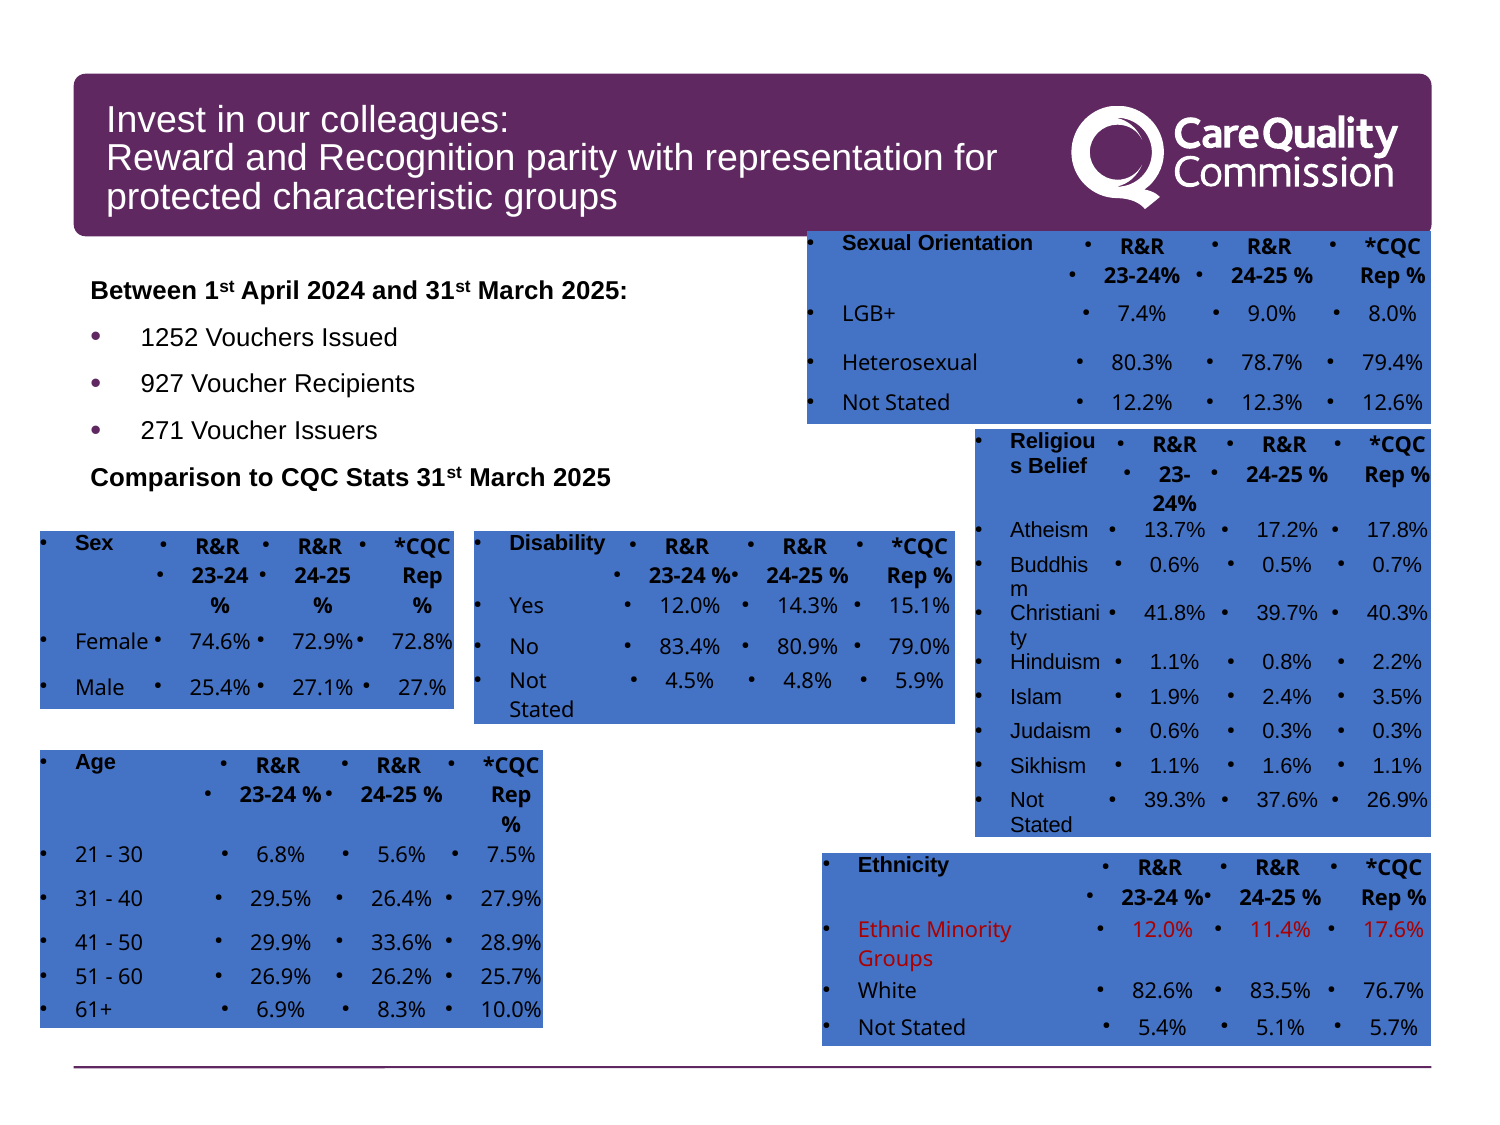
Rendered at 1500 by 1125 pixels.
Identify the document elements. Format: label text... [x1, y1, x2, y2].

table_cell 5.6% [324, 839, 444, 883]
table_header R&R 23-24 % [150, 531, 255, 626]
table_cell 80.3% [1059, 348, 1189, 387]
table_cell 39.7% [1210, 601, 1329, 650]
table_cell 13.7% [1104, 518, 1210, 553]
list Between 1st April 2024 and 31st March 2025: 1252 Vouchers Issued 927 Voucher Recipients 271 Voucher Issuers Comparison to CQC Stats 31st March 2025 [90, 277, 715, 494]
table_cell Not Stated [807, 387, 1059, 424]
table_cell 74.6% [150, 626, 255, 672]
table_cell 79.0% [849, 632, 955, 665]
table_header Ethnicity [822, 853, 1086, 914]
table_cell 7.5% [444, 839, 543, 883]
table_cell 5.4% [1086, 1012, 1204, 1046]
table_cell 15.1% [849, 590, 955, 632]
table_cell 39.3% [1104, 788, 1210, 837]
table_cell LGB+ [807, 298, 1059, 348]
table_cell 0.8% [1210, 650, 1329, 684]
table_cell Christianity [975, 601, 1104, 650]
table_cell 26.9% [202, 962, 324, 995]
table_header *CQC Rep % [1319, 231, 1431, 298]
table_cell Buddhism [975, 553, 1104, 601]
table_cell 72.8% [355, 626, 454, 672]
table_cell 72.9% [255, 626, 355, 672]
table_cell Female [40, 626, 150, 672]
table_header *CQC Rep % [444, 750, 543, 839]
table_cell No [474, 632, 613, 665]
table_header Religious Belief [975, 429, 1104, 518]
table_cell Yes [474, 590, 613, 632]
table_header *CQC Rep % [355, 531, 454, 626]
table_cell 9.0% [1189, 298, 1319, 348]
table_cell 5.1% [1204, 1012, 1322, 1046]
table_cell 76.7% [1322, 976, 1431, 1012]
table_cell 2.4% [1210, 684, 1329, 719]
table_header R&R 23-24 % [1086, 853, 1204, 914]
table_cell 4.5% [613, 665, 731, 724]
table_cell 0.3% [1329, 719, 1431, 754]
table_cell Male [40, 672, 150, 709]
table_cell 79.4% [1319, 348, 1431, 387]
table_cell 8.0% [1319, 298, 1431, 348]
table_cell Not Stated [975, 788, 1104, 837]
table_cell 37.6% [1210, 788, 1329, 837]
title Invest in our colleagues: Reward and Recognition parity with representation for protected characteristic groups [106, 85, 1022, 234]
table_cell 1.9% [1104, 684, 1210, 719]
table_cell White [822, 976, 1086, 1012]
table_cell 25.4% [150, 672, 255, 709]
table_header *CQC Rep % [1322, 853, 1431, 914]
table_cell 1.1% [1104, 754, 1210, 788]
table_cell 33.6% [324, 927, 444, 962]
table_cell Judaism [975, 719, 1104, 754]
table_cell 17.6% [1322, 914, 1431, 976]
table_cell 11.4% [1204, 914, 1322, 976]
table_header Age [40, 750, 202, 839]
table_cell 12.3% [1189, 387, 1319, 424]
table_header R&R 24-25 % [1189, 231, 1319, 298]
table_cell 4.8% [731, 665, 849, 724]
table_header R&R 23-24% [1104, 429, 1210, 518]
table_header R&R 24-25 % [255, 531, 355, 626]
table_cell Atheism [975, 518, 1104, 553]
table_cell Not Stated [822, 1012, 1086, 1046]
table_cell 27.9% [444, 883, 543, 927]
table_cell 41.8% [1104, 601, 1210, 650]
table_cell 80.9% [731, 632, 849, 665]
table_cell 27.% [355, 672, 454, 709]
table_cell 14.3% [731, 590, 849, 632]
table_cell 12.6% [1319, 387, 1431, 424]
table_cell 7.4% [1059, 298, 1189, 348]
table_cell 0.7% [1329, 553, 1431, 601]
table_cell 5.9% [849, 665, 955, 724]
table_header *CQC Rep % [849, 531, 955, 590]
table_cell Heterosexual [807, 348, 1059, 387]
table_cell 29.9% [202, 927, 324, 962]
table_cell 17.8% [1329, 518, 1431, 553]
table_cell 26.4% [324, 883, 444, 927]
table_header R&R 23-24 % [202, 750, 324, 839]
table_cell 17.2% [1210, 518, 1329, 553]
table_header R&R 24-25 % [1210, 429, 1329, 518]
table_header *CQC Rep % [1329, 429, 1431, 518]
table_header R&R 24-25 % [324, 750, 444, 839]
table_cell 82.6% [1086, 976, 1204, 1012]
table_cell Hinduism [975, 650, 1104, 684]
table_cell 12.0% [613, 590, 731, 632]
table_cell Ethnic Minority Groups [822, 914, 1086, 976]
table_cell 28.9% [444, 927, 543, 962]
table_cell 26.9% [1329, 788, 1431, 837]
table_cell 1.1% [1104, 650, 1210, 684]
table_cell 2.2% [1329, 650, 1431, 684]
table_cell 27.1% [255, 672, 355, 709]
table_cell 0.6% [1104, 553, 1210, 601]
table_cell 83.5% [1204, 976, 1322, 1012]
table_cell 6.8% [202, 839, 324, 883]
table_cell 6.9% [202, 995, 324, 1028]
table_cell 0.6% [1104, 719, 1210, 754]
table_header Sex [40, 531, 150, 626]
table_cell 83.4% [613, 632, 731, 665]
table_cell Sikhism [975, 754, 1104, 788]
table_header Sexual Orientation [807, 231, 1059, 298]
table_cell 21 - 30 [40, 839, 202, 883]
table_cell Not Stated [474, 665, 613, 724]
table_cell 3.5% [1329, 684, 1431, 719]
table_cell 10.0% [444, 995, 543, 1028]
table_cell 1.1% [1329, 754, 1431, 788]
table_cell 25.7% [444, 962, 543, 995]
table_cell Islam [975, 684, 1104, 719]
table_cell 5.7% [1322, 1012, 1431, 1046]
table_header R&R 23-24 % [613, 531, 731, 590]
table_cell 12.2% [1059, 387, 1189, 424]
table_cell 41 - 50 [40, 927, 202, 962]
table_cell 1.6% [1210, 754, 1329, 788]
table_cell 12.0% [1086, 914, 1204, 976]
table_cell 26.2% [324, 962, 444, 995]
table_header R&R 24-25 % [1204, 853, 1322, 914]
table_cell 8.3% [324, 995, 444, 1028]
table_cell 0.5% [1210, 553, 1329, 601]
table_cell 0.3% [1210, 719, 1329, 754]
table_header Disability [474, 531, 613, 590]
table_cell 61+ [40, 995, 202, 1028]
table_cell 31 - 40 [40, 883, 202, 927]
table_cell 78.7% [1189, 348, 1319, 387]
table_header R&R 24-25 % [731, 531, 849, 590]
table_cell 51 - 60 [40, 962, 202, 995]
table_cell 29.5% [202, 883, 324, 927]
table_cell 40.3% [1329, 601, 1431, 650]
table_header R&R 23-24% [1059, 231, 1189, 298]
